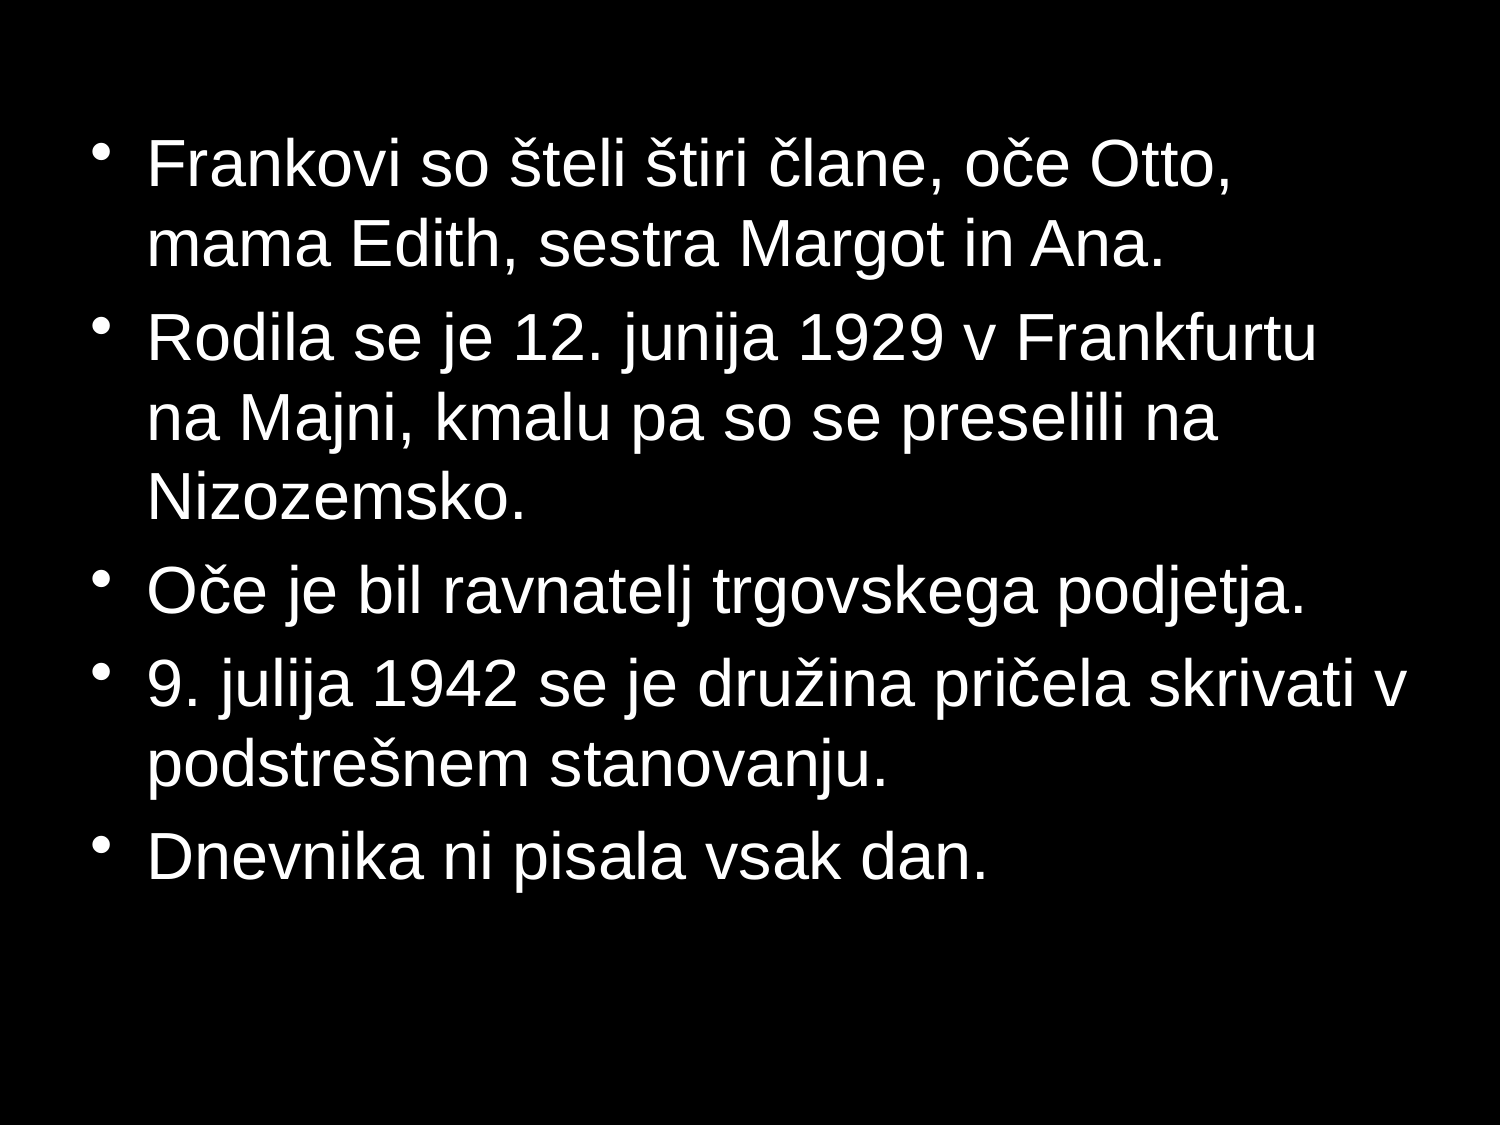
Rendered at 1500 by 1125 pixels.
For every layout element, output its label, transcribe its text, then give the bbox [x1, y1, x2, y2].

list Frankovi so šteli štiri člane, oče Otto, mama Edith, sestra Margot in Ana. Rodila se je 12. junija 1929 v Frankfurtu na Majni, kmalu pa so se preselili na Nizozemsko. Oče je bil ravnatelj trgovskega podjetja. 9. julija 1942 se je družina pričela skrivati v podstrešnem stanovanju. Dnevnika ni pisala vsak dan. [75, 112, 1425, 1005]
